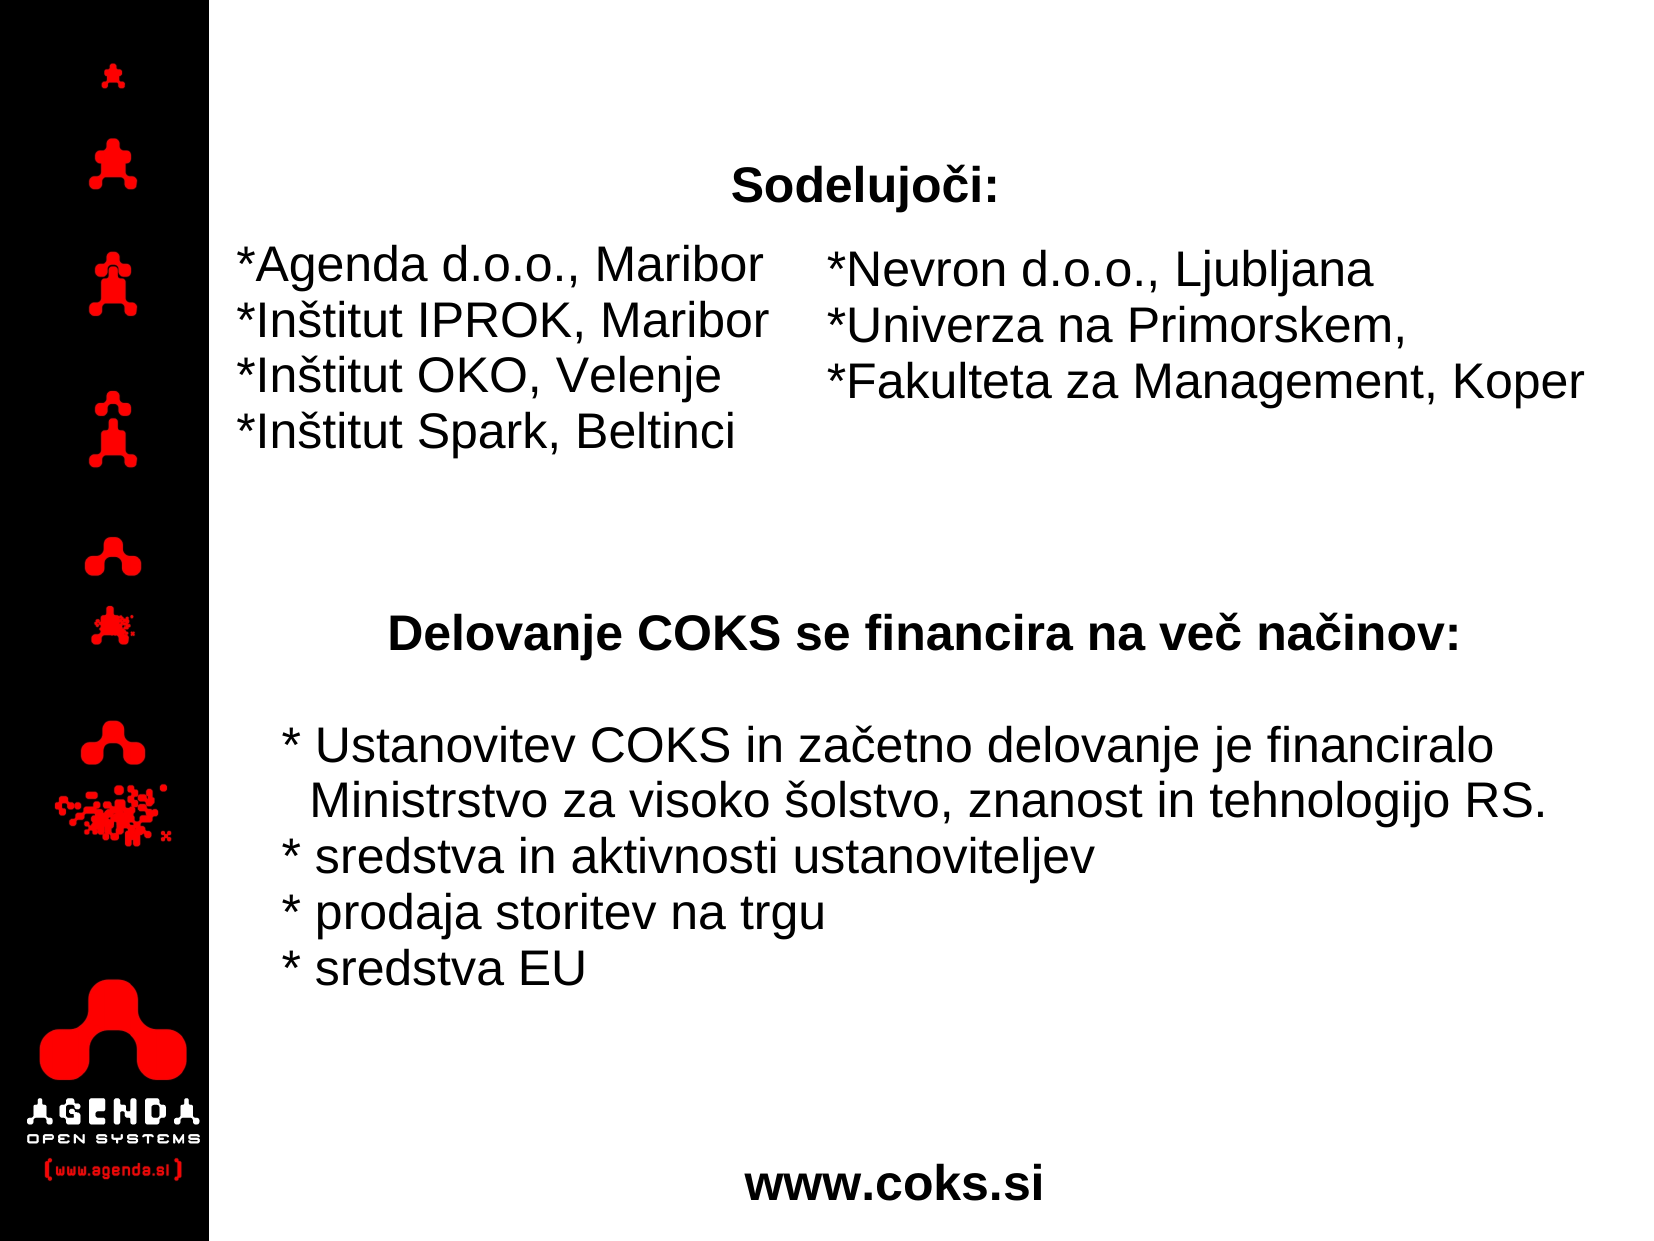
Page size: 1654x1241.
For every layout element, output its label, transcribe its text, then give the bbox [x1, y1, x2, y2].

text_box Sodelujoči: [730, 157, 1004, 213]
picture [0, 0, 209, 1241]
text_box *Nevron d.o.o., Ljubljana *Univerza na Primorskem, *Fakulteta za Management, Koper [826, 241, 1625, 449]
text_box www.coks.si [744, 1155, 1093, 1211]
text_box *Agenda d.o.o., Maribor *Inštitut IPROK, Maribor *Inštitut OKO, Velenje *Inštitut Spark, Beltinci [236, 236, 774, 460]
text_box Delovanje COKS se financira na več načinov: * Ustanovitev COKS in začetno delovanje je financiralo Ministrstvo za visoko šolstvo, znanost in tehnologijo RS. * sredstva in aktivnosti ustanoviteljev * prodaja storitev na trgu * sredstva EU [225, 605, 1625, 1123]
